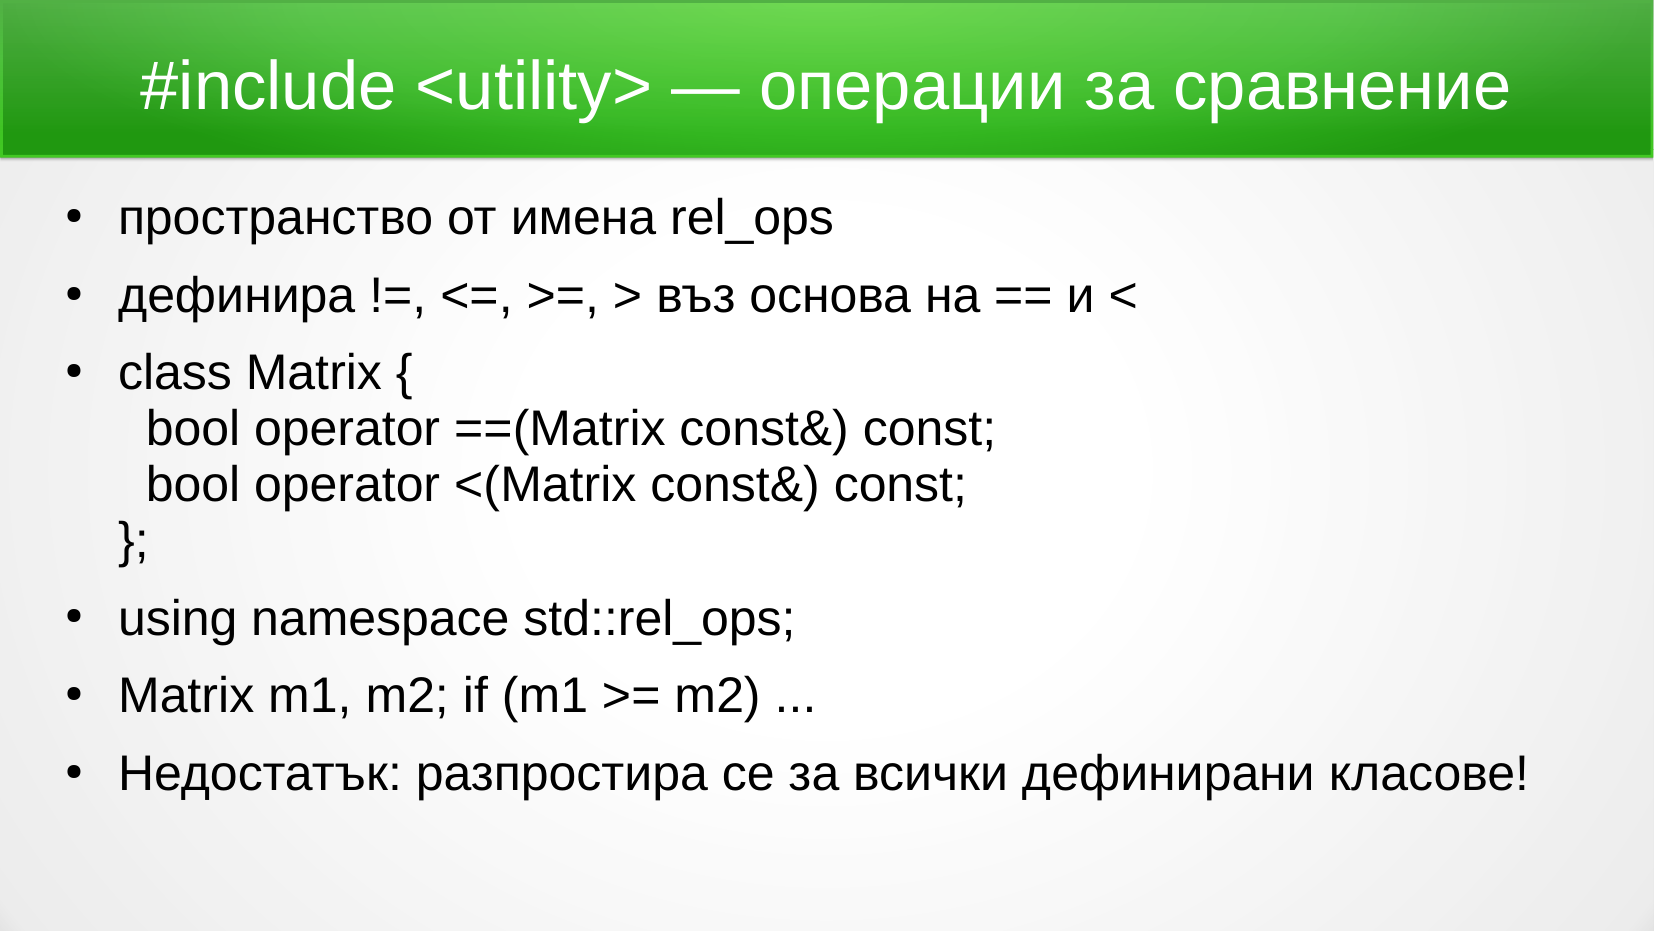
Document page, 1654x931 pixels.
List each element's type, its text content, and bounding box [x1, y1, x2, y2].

title #include <utility> — операции за сравнение [82, 37, 1571, 135]
list пространство от имена rel_ops дефинира !=, <=, >=, > въз основа на == и < class Matrix { bool operator ==(Matrix const&) const; bool operator <(Matrix const&) const; }; using namespace std::rel_ops; Matrix m1, m2; if (m1 >= m2) ... Недостатък: разпростира се за всички дефинирани класове! [47, 188, 1595, 886]
